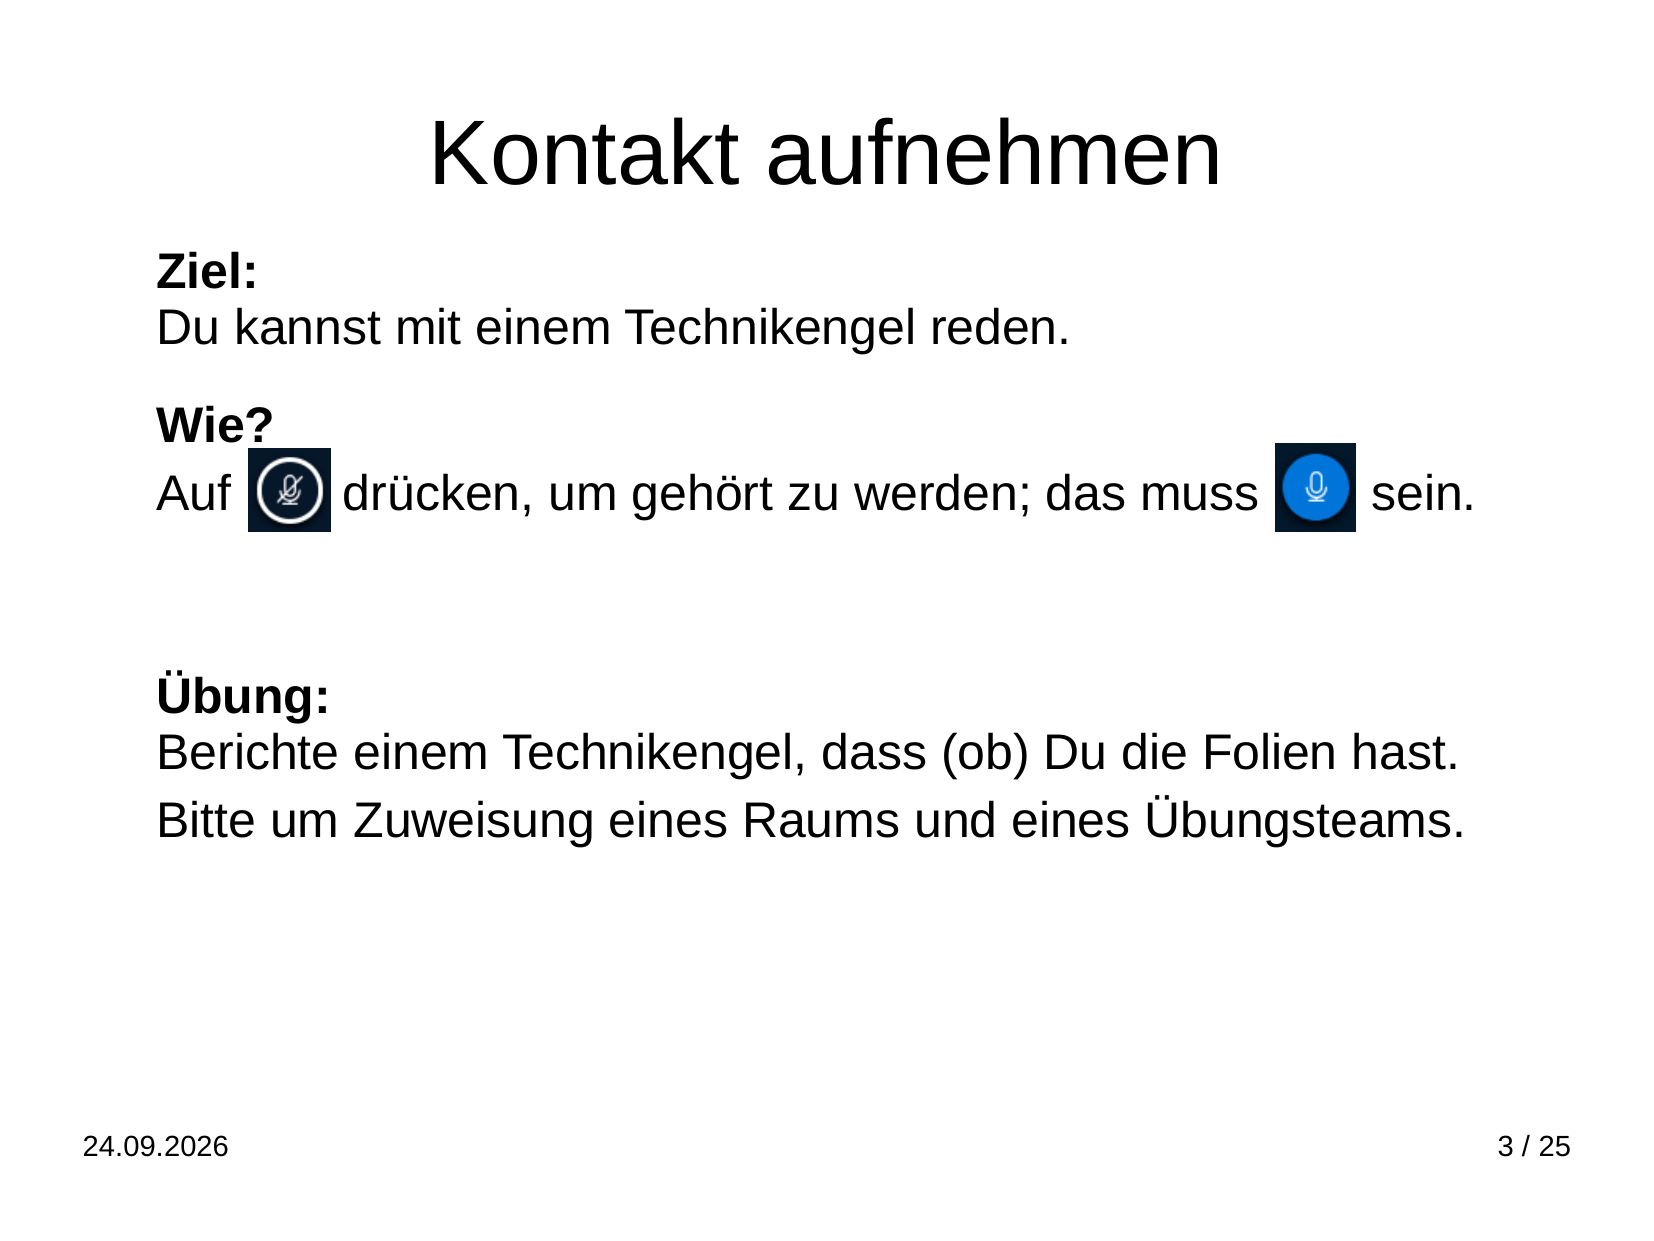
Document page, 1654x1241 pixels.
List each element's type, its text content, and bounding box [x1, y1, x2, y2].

text_box Wie? Auf drücken, um gehört zu werden; das muss sein. [141, 389, 1565, 596]
text_box Ziel: Du kannst mit einem Technikengel reden. [141, 236, 1565, 389]
text_box Übung: Berichte einem Technikengel, dass (ob) Du die Folien hast. Bitte um Zuweisung eines Raums und eines Übungsteams. [141, 661, 1583, 900]
picture [248, 448, 331, 532]
title Kontakt aufnehmen [82, 49, 1571, 257]
picture [1275, 443, 1356, 532]
